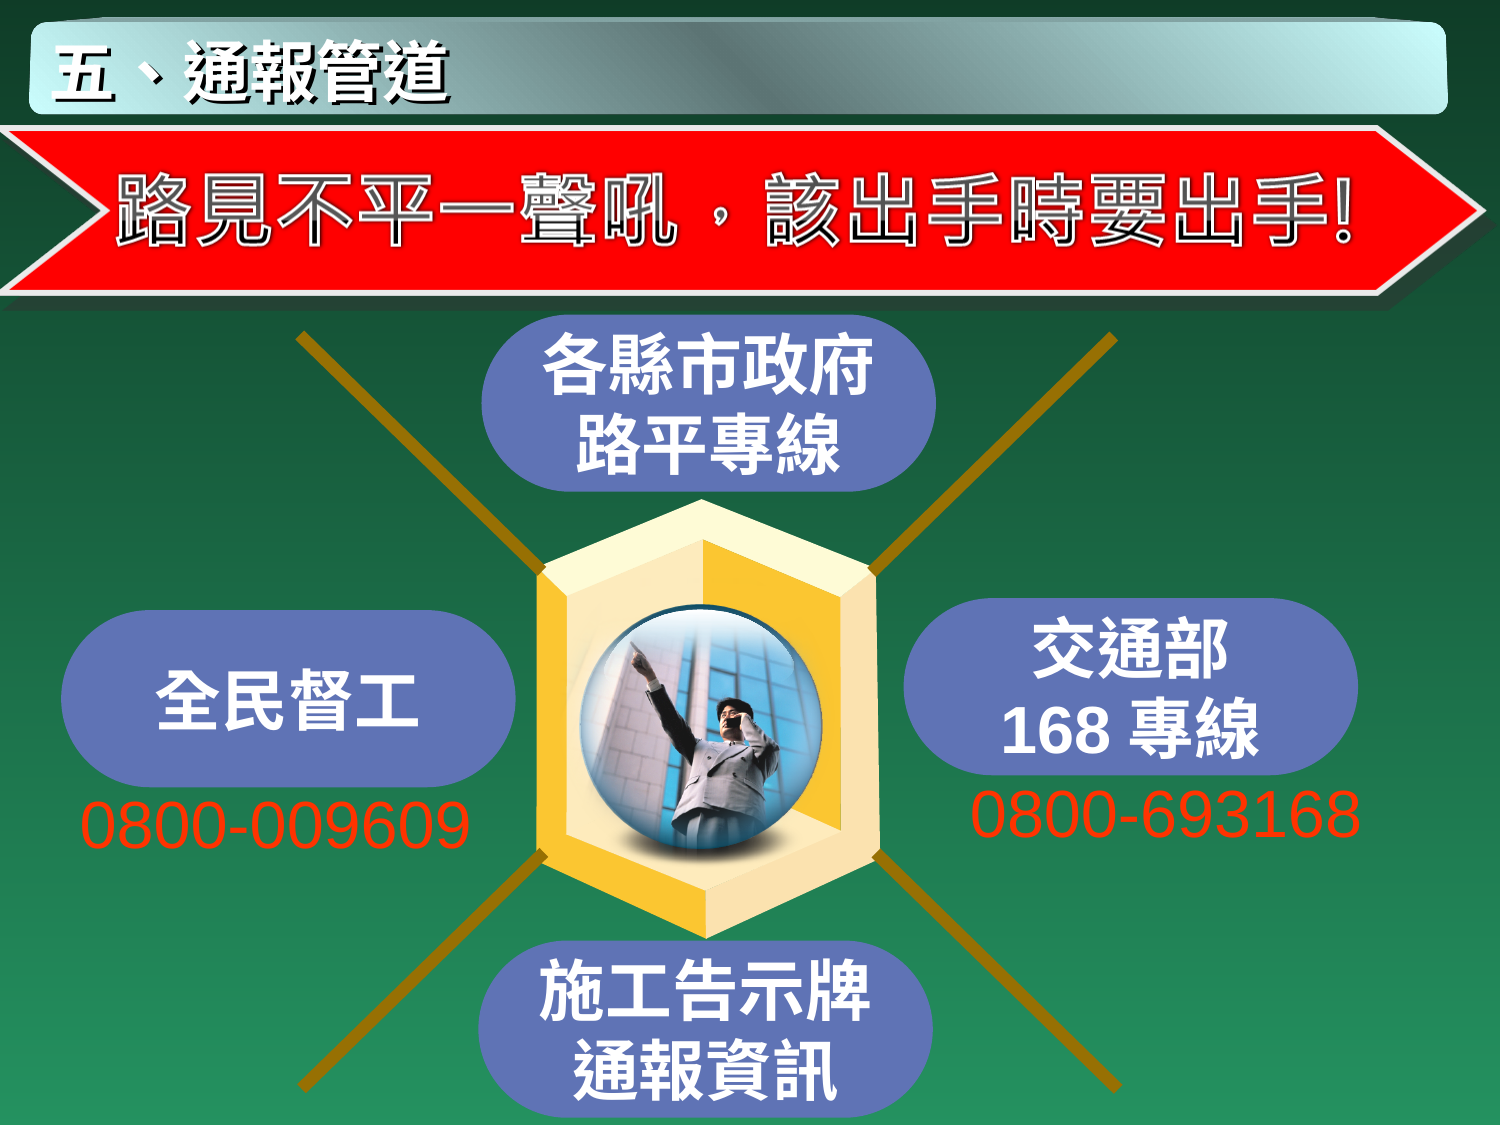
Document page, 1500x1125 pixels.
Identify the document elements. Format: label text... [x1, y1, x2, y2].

picture [560, 578, 839, 877]
text_box 0800-693168 [955, 762, 1483, 859]
text_box 全民督工 [61, 610, 516, 774]
text_box 0800-009609 [64, 774, 514, 871]
text_box 交通部 168專線 [903, 598, 1359, 768]
picture [0, 124, 1498, 312]
text_box 施工告示牌 通報資訊 [478, 940, 933, 1118]
text_box 各縣市政府 路平專線 [481, 314, 936, 492]
text_box [536, 499, 880, 940]
